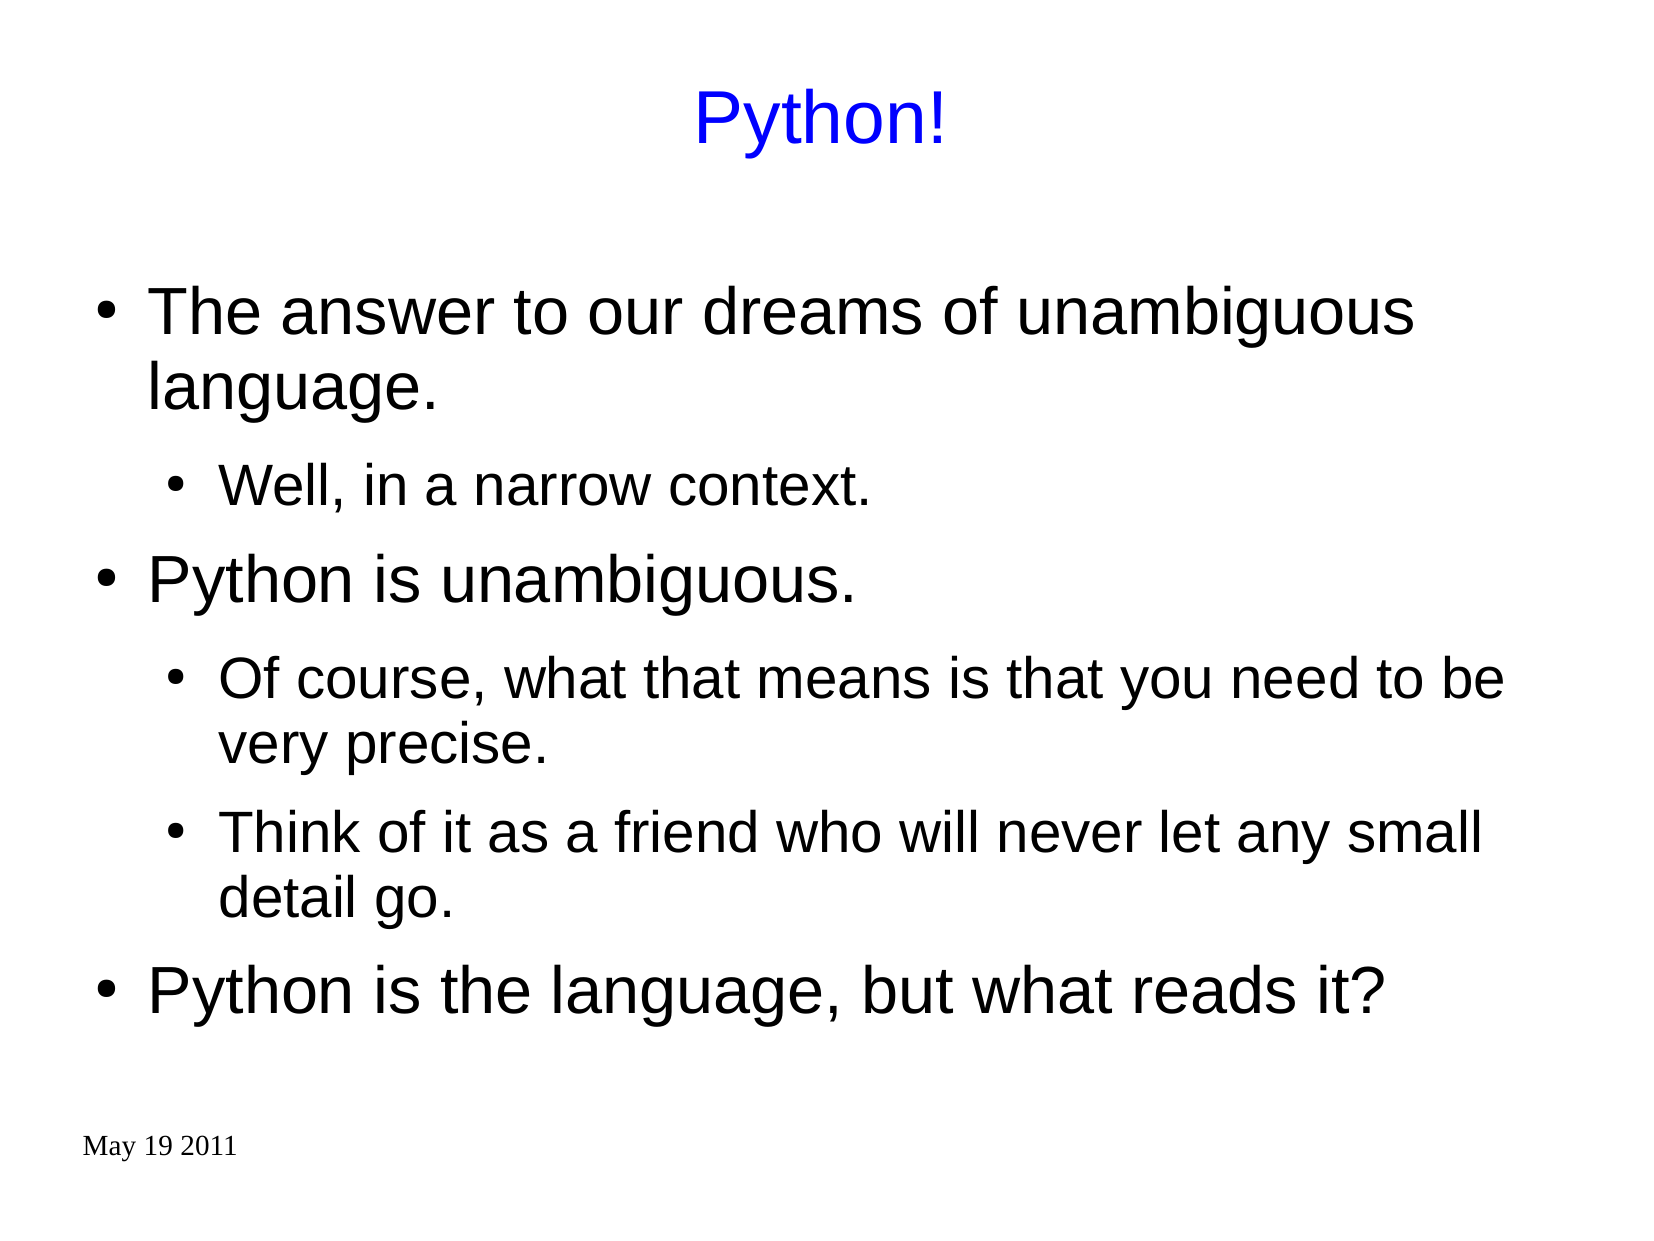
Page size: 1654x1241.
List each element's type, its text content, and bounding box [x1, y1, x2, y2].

title Python! [76, 58, 1565, 178]
list The answer to our dreams of unambiguous language. Well, in a narrow context. Python is unambiguous. Of course, what that means is that you need to be very precise. Think of it as a friend who will never let any small detail go. Python is the language, but what reads it? [76, 274, 1565, 1093]
